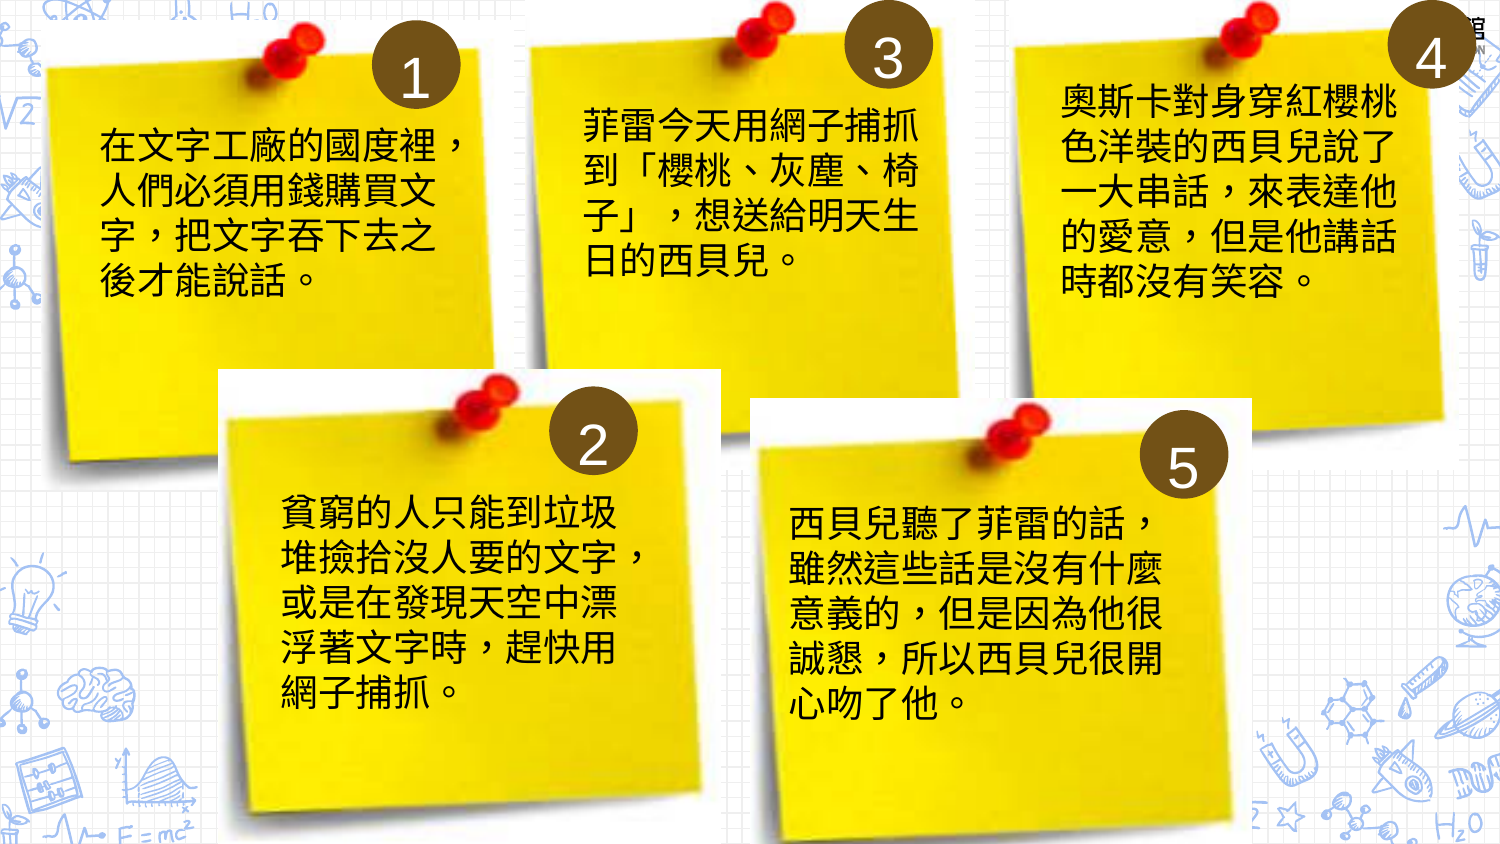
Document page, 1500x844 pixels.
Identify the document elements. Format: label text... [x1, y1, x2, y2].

text_box 奧斯卡對身穿紅櫻桃色洋裝的西貝兒說了一大串話，來表達他的愛意，但是他講話時都沒有笑容。 [1045, 70, 1441, 405]
picture [1442, 0, 1459, 8]
text_box 菲雷今天用網子捕抓到「櫻桃、灰塵、椅子」，想送給明天生日的西貝兒。 [567, 94, 963, 383]
text_box 2 [549, 386, 638, 476]
text_box 在文字工廠的國度裡，人們必須用錢購買文字，把文字吞下去之後才能說話。 [85, 114, 480, 413]
text_box 貧窮的人只能到垃圾堆撿拾沒人要的文字，或是在發現天空中漂浮著文字時，趕快用網子捕抓。 [265, 480, 662, 815]
text_box 1 [371, 20, 461, 109]
picture [41, 0, 1459, 844]
text_box 西貝兒聽了菲雷的話，雖然這些話是沒有什麼意義的，但是因為他很誠懇，所以西貝兒很開心吻了他。 [773, 492, 1211, 844]
text_box 5 [1139, 410, 1229, 499]
text_box 3 [844, 0, 934, 89]
text_box 4 [1387, 0, 1477, 89]
